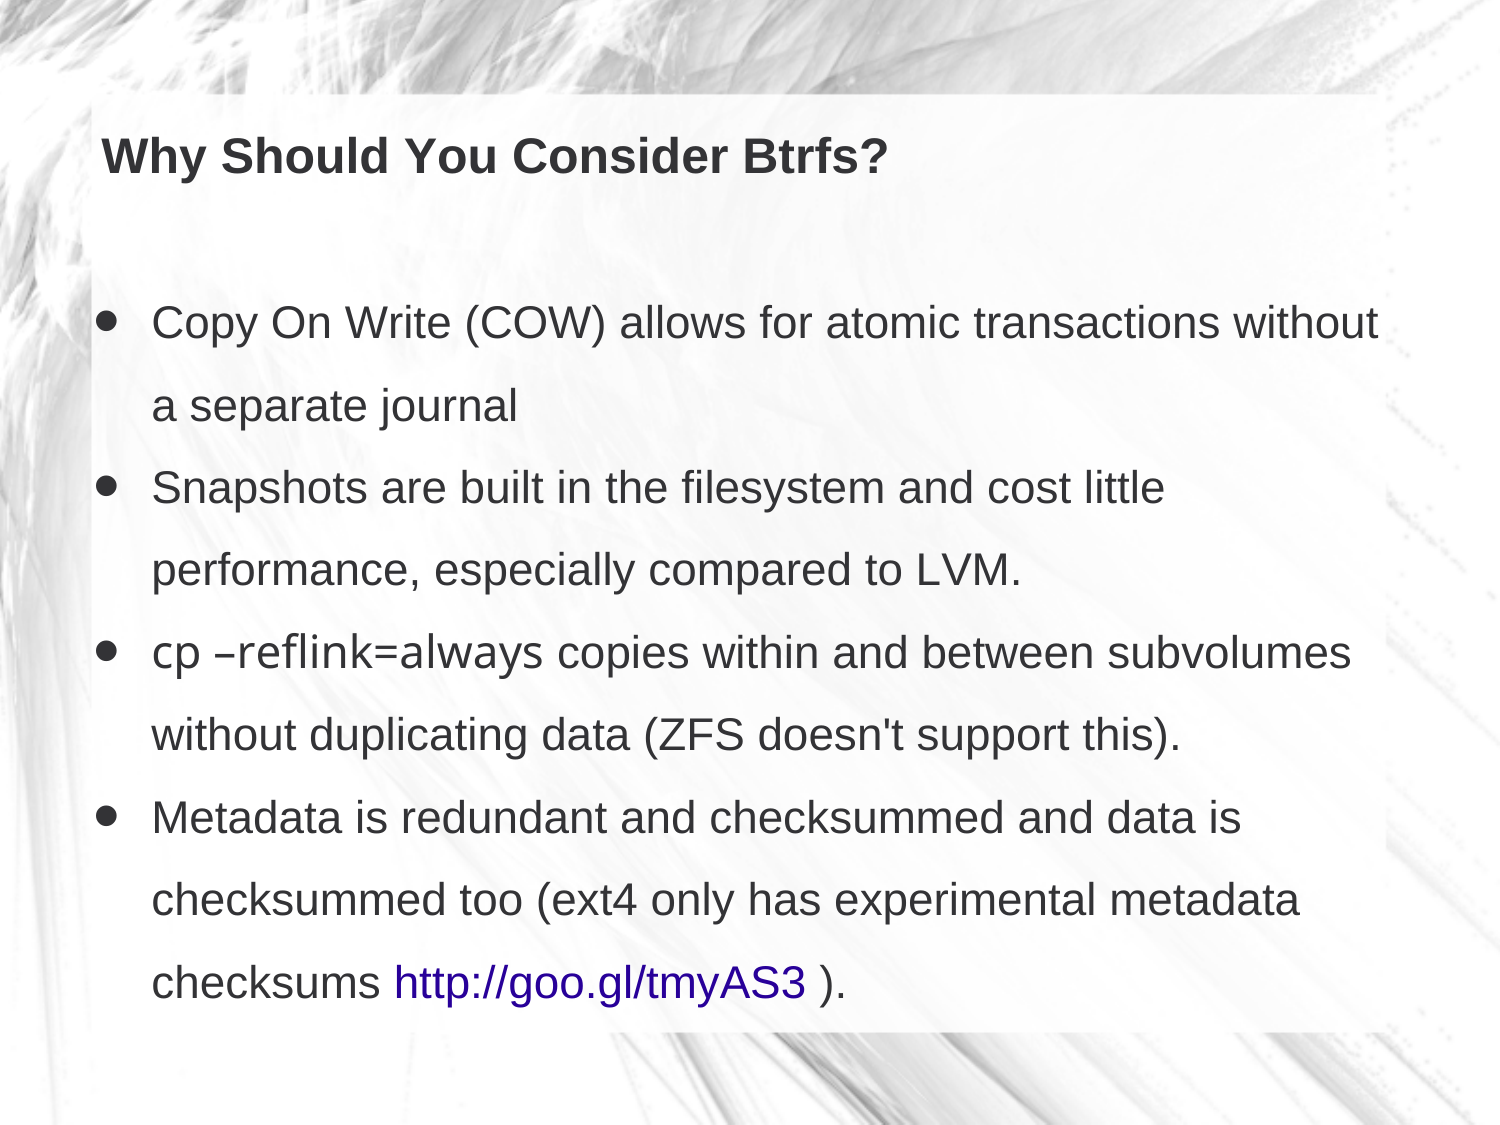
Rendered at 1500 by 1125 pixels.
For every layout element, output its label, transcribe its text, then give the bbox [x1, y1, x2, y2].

title Why Should You Consider Btrfs? [61, 108, 1412, 250]
picture [0, 0, 1500, 1125]
list Copy On Write (COW) allows for atomic transactions without a separate journal Snapshots are built in the filesystem and cost little performance, especially compared to LVM. cp –reflink=always copies within and between subvolumes without duplicating data (ZFS doesn't support this). Metadata is redundant and checksummed and data is checksummed too (ext4 only has experimental metadata checksums http://goo.gl/tmyAS3 ). [61, 250, 1412, 1001]
